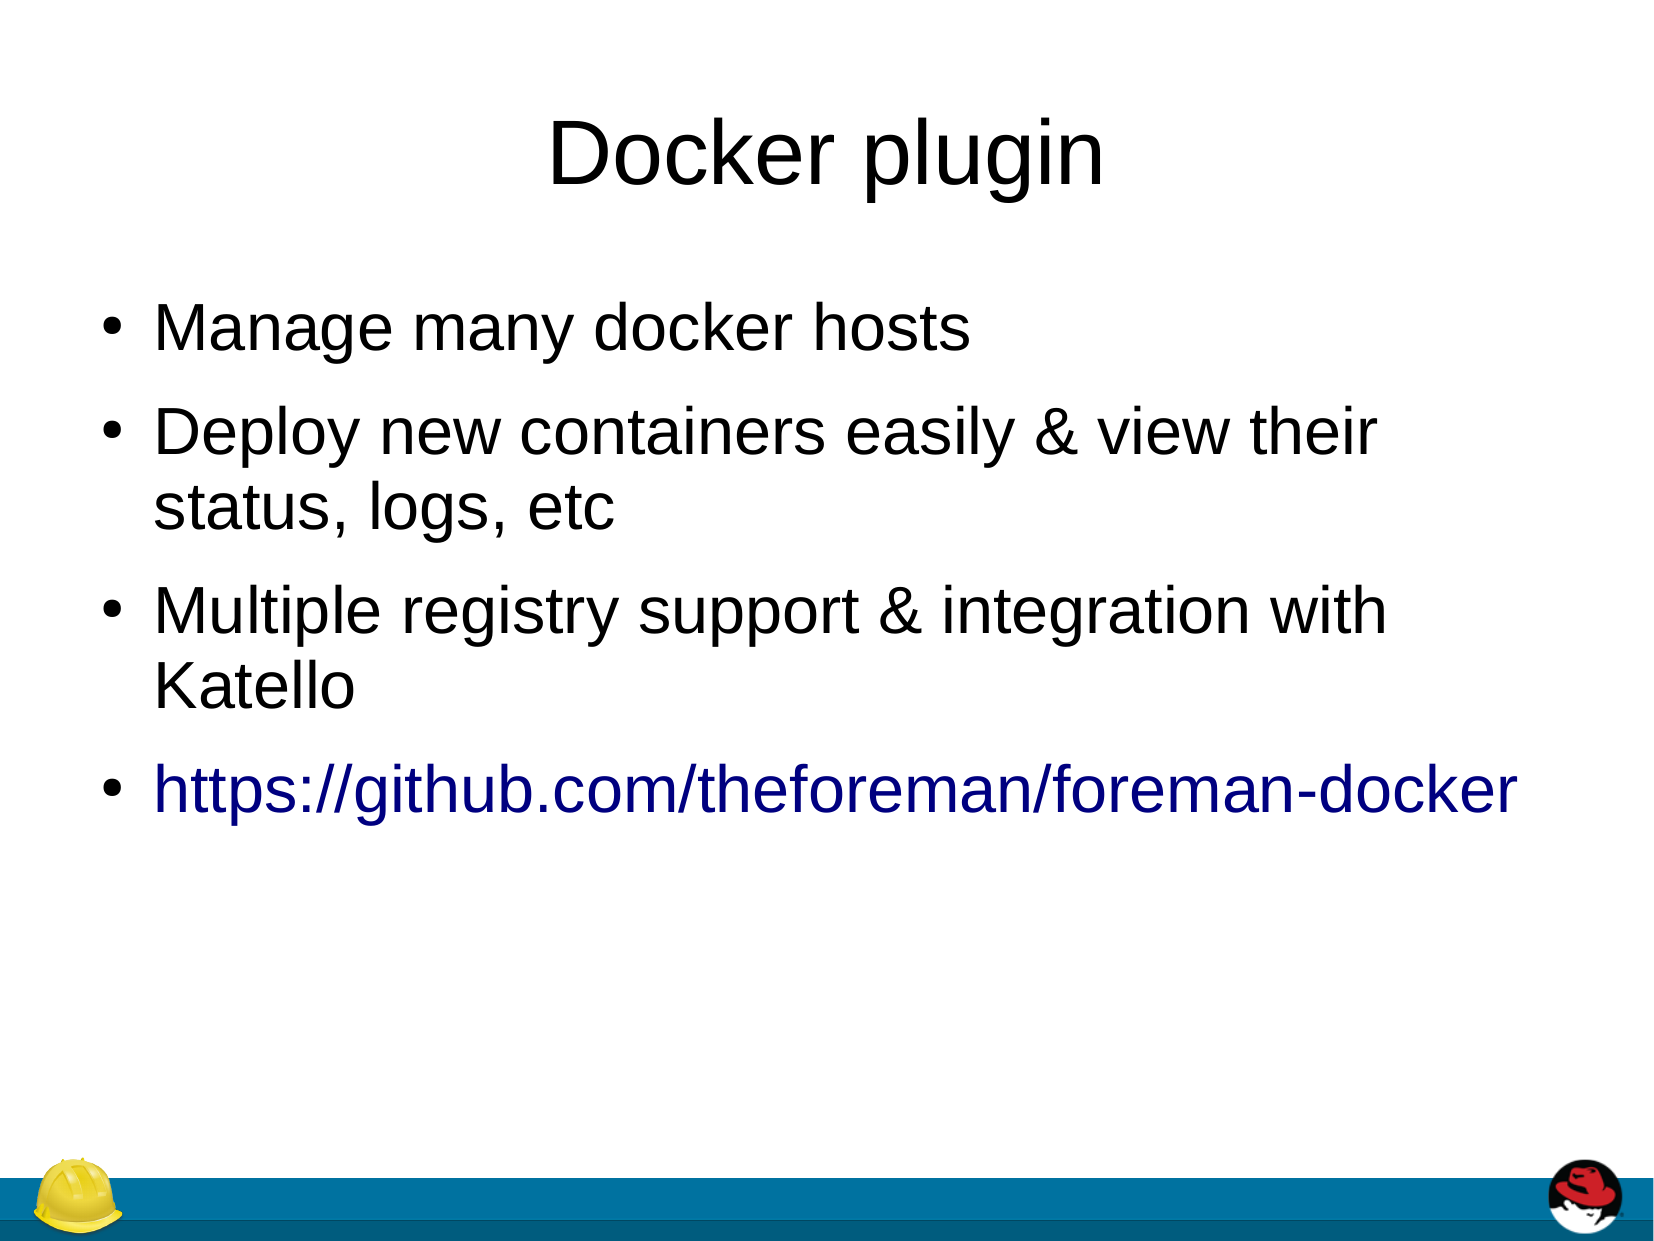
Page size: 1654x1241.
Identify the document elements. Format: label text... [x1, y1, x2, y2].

picture [1547, 1157, 1630, 1233]
list Manage many docker hosts Deploy new containers easily & view their status, logs, etc Multiple registry support & integration with Katello https://github.com/theforeman/foreman-docker [82, 290, 1571, 1010]
picture [23, 1145, 130, 1235]
title Docker plugin [82, 49, 1571, 257]
